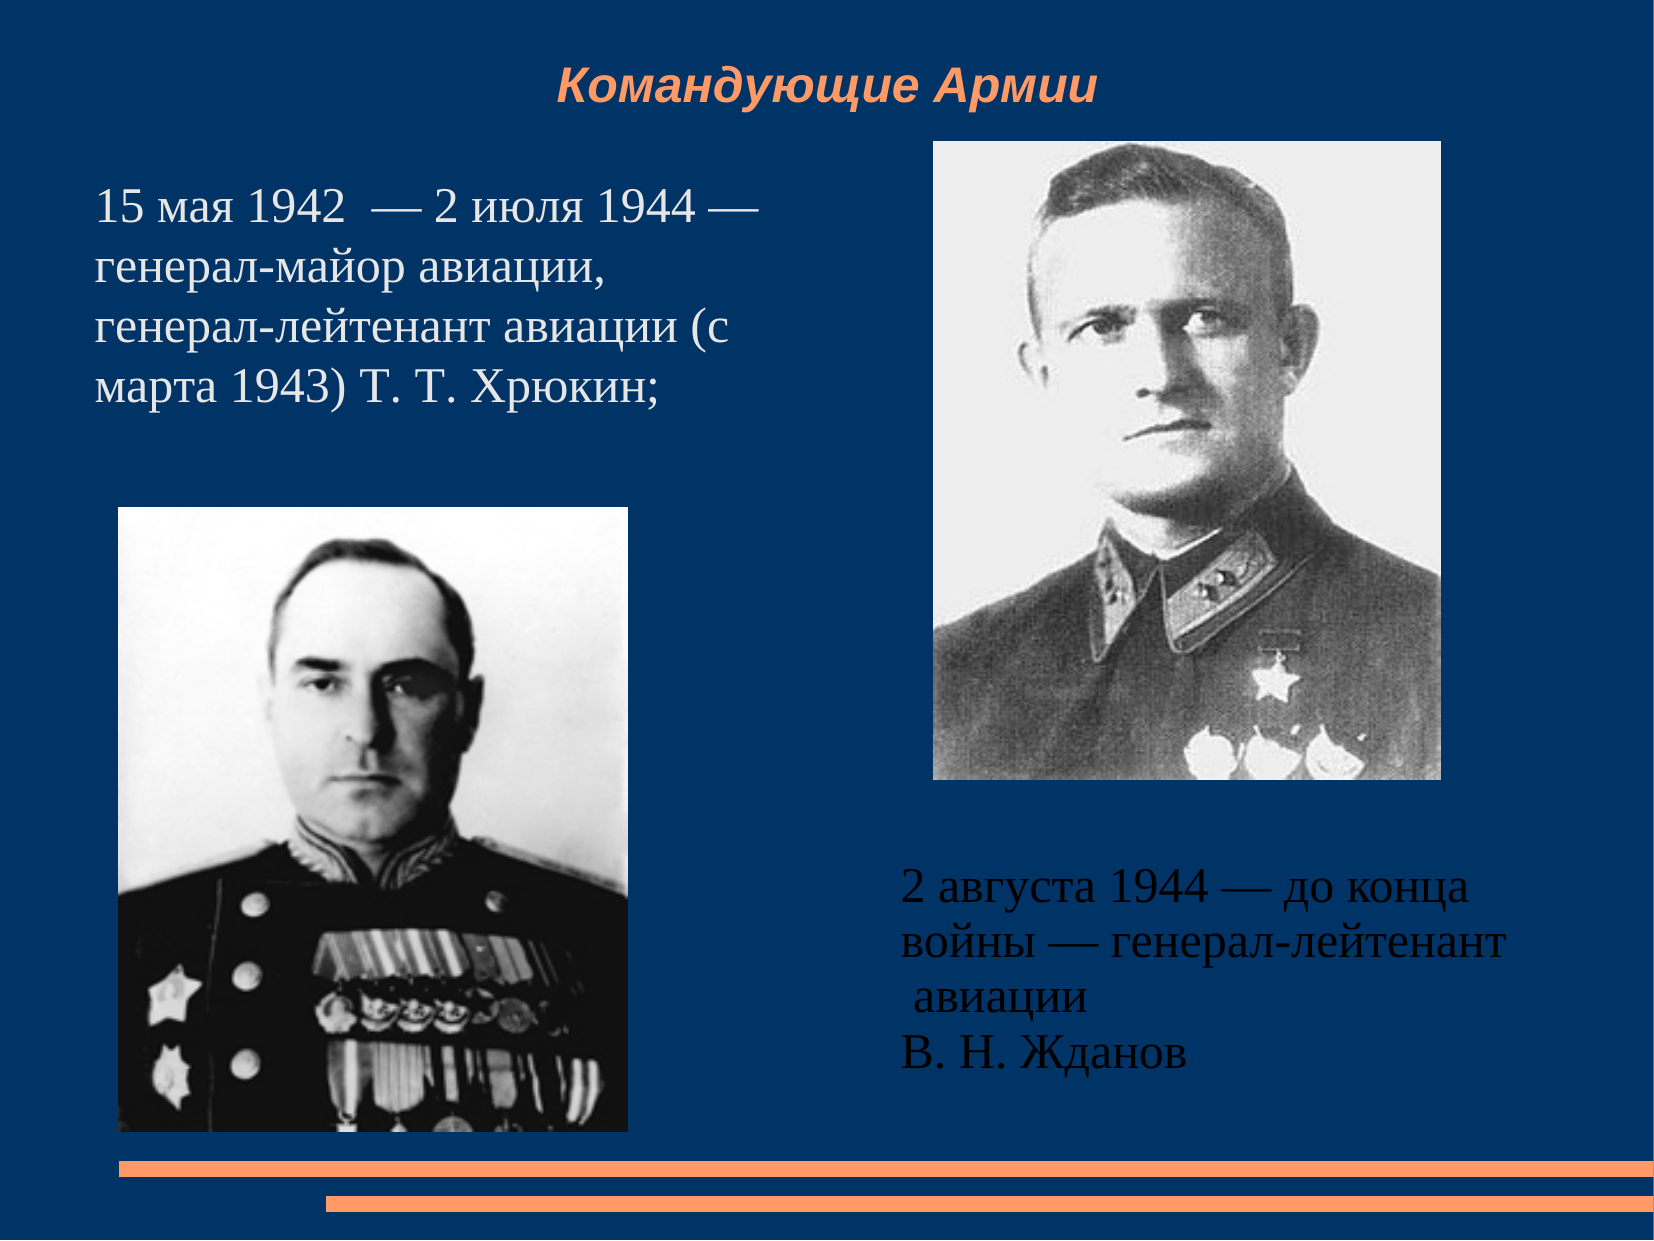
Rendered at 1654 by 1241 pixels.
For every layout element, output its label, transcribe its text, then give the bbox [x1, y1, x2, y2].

text_box 2 августа 1944 — до конца войны — генерал-лейтенант авиации В. Н. Жданов [885, 850, 1525, 1123]
list 15 мая 1942 — 2 июля 1944 — генерал-майор авиации, генерал-лейтенант авиации (с марта 1943) Т. Т. Хрюкин; [94, 172, 797, 560]
picture [118, 507, 628, 1132]
picture [933, 141, 1441, 780]
title Командующие Армии [121, 46, 1534, 119]
